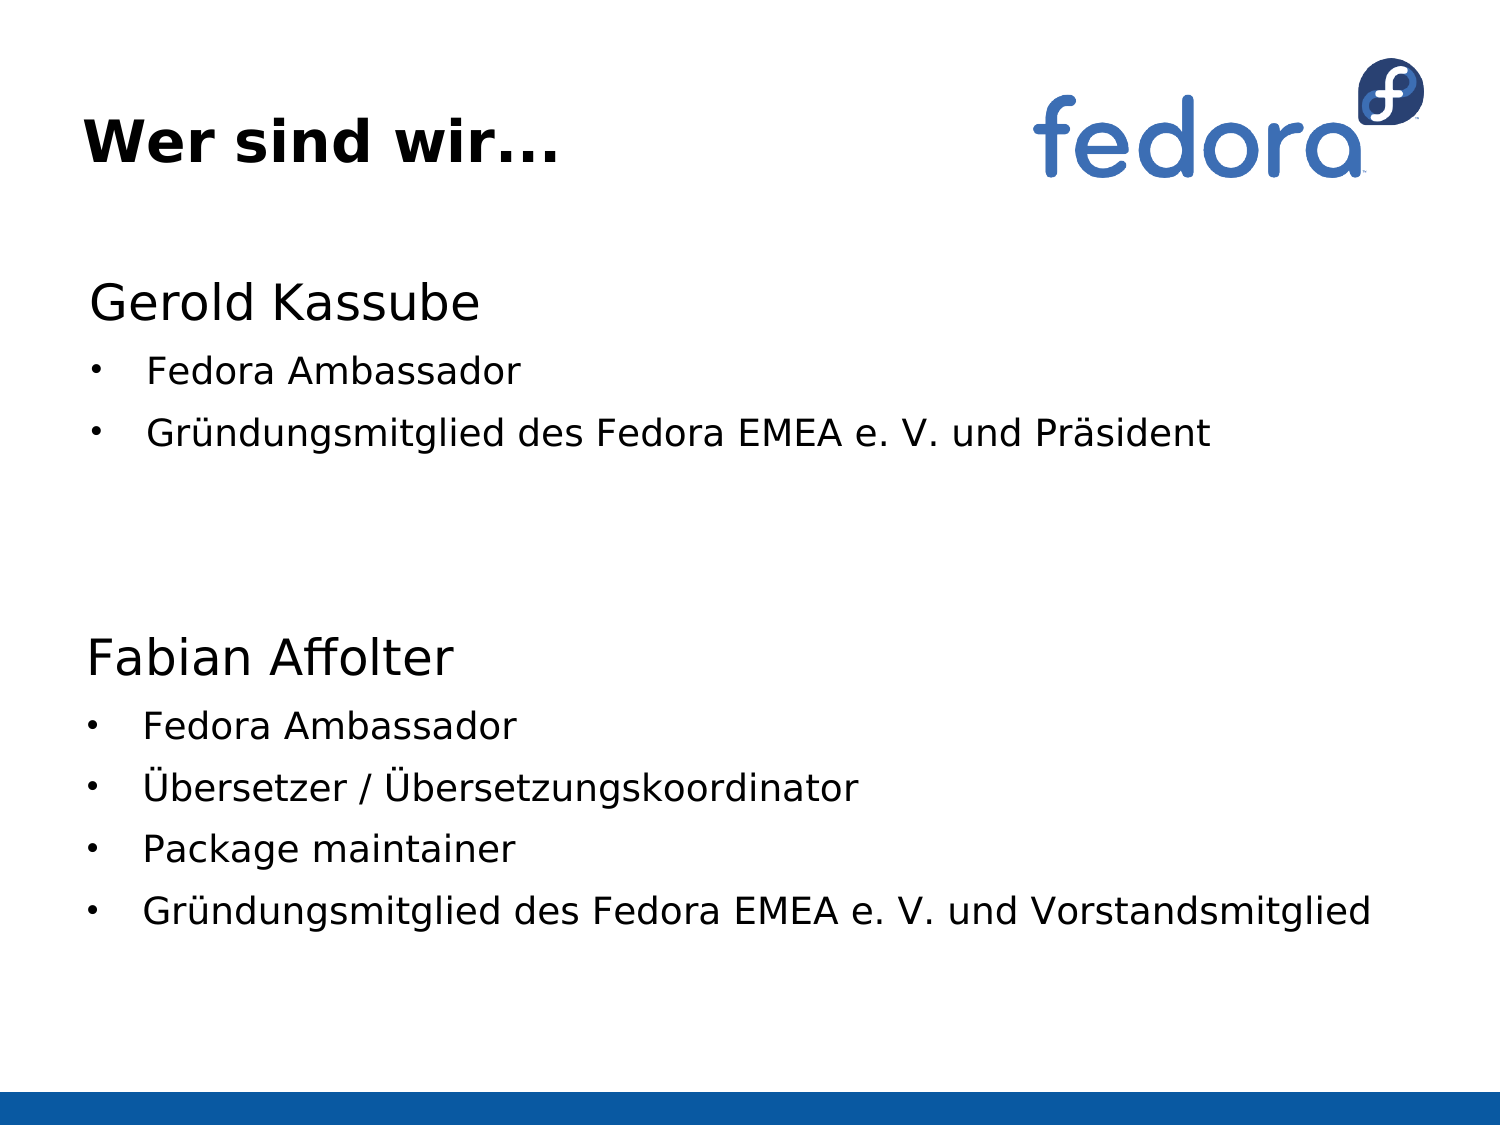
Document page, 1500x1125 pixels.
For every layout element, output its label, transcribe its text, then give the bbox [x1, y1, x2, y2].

picture [1418, 58, 1424, 178]
picture [0, 1092, 1500, 1125]
list Gerold Kassube Fedora Ambassador Gründungsmitglied des Fedora EMEA e. V. und Präsident [75, 262, 1447, 562]
list Fabian Affolter Fedora Ambassador Übersetzer / Übersetzungskoordinator Package maintainer Gründungsmitglied des Fedora EMEA e. V. und Vorstandsmitglied [71, 617, 1430, 1032]
title Wer sind wir... [67, 35, 1418, 244]
